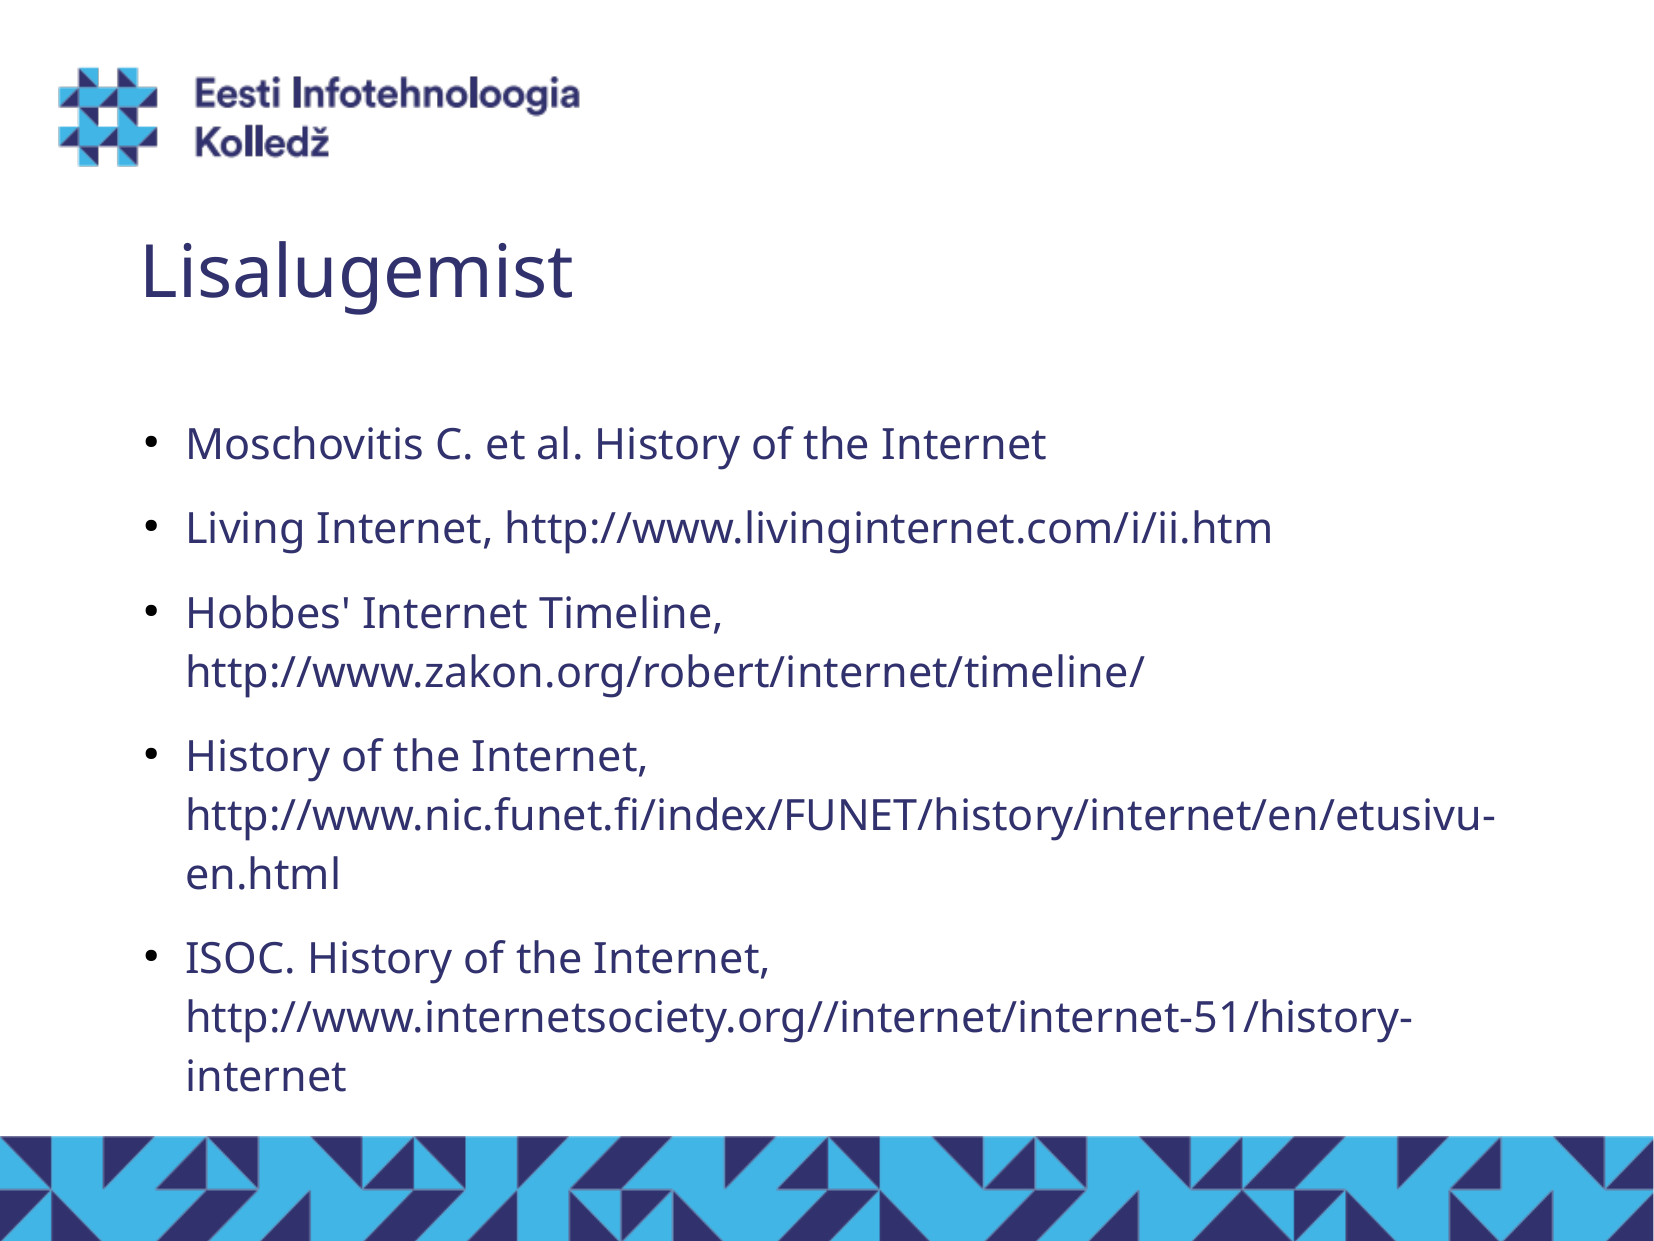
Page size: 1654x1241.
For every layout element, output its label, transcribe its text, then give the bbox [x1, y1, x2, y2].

title Lisalugemist [139, 165, 1548, 372]
list Moschovitis C. et al. History of the Internet Living Internet, http://www.livinginternet.com/i/ii.htm Hobbes' Internet Timeline, http://www.zakon.org/robert/internet/timeline/ History of the Internet, http://www.nic.funet.fi/index/FUNET/history/internet/en/etusivu-en.html ISOC. History of the Internet, http://www.internetsociety.org//internet/internet-51/history-internet [129, 413, 1548, 1111]
